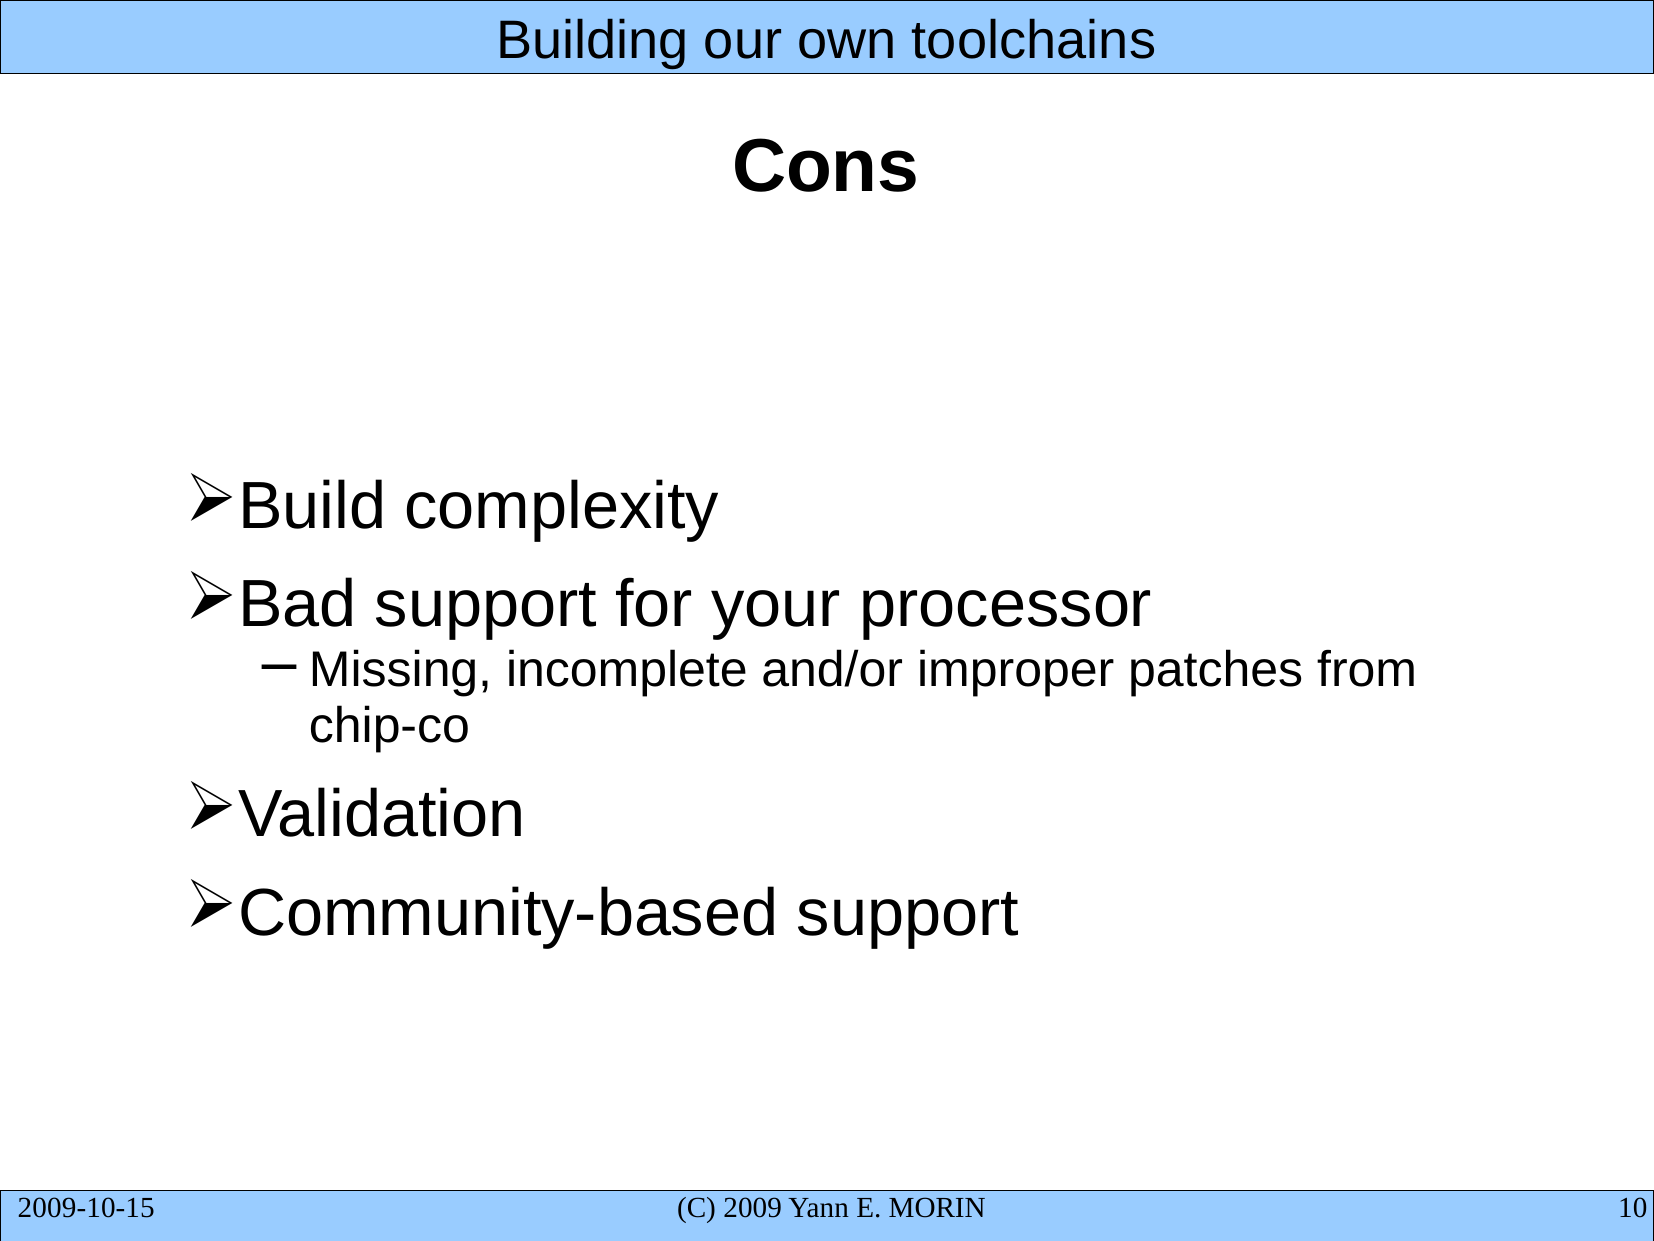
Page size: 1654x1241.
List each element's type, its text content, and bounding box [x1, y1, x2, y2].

list Cons [167, 123, 1467, 222]
title Building our own toolchains [82, 0, 1571, 79]
list Build complexity Bad support for your processor Missing, incomplete and/or improper patches from chip‑co Validation Community-based support [167, 265, 1590, 1152]
